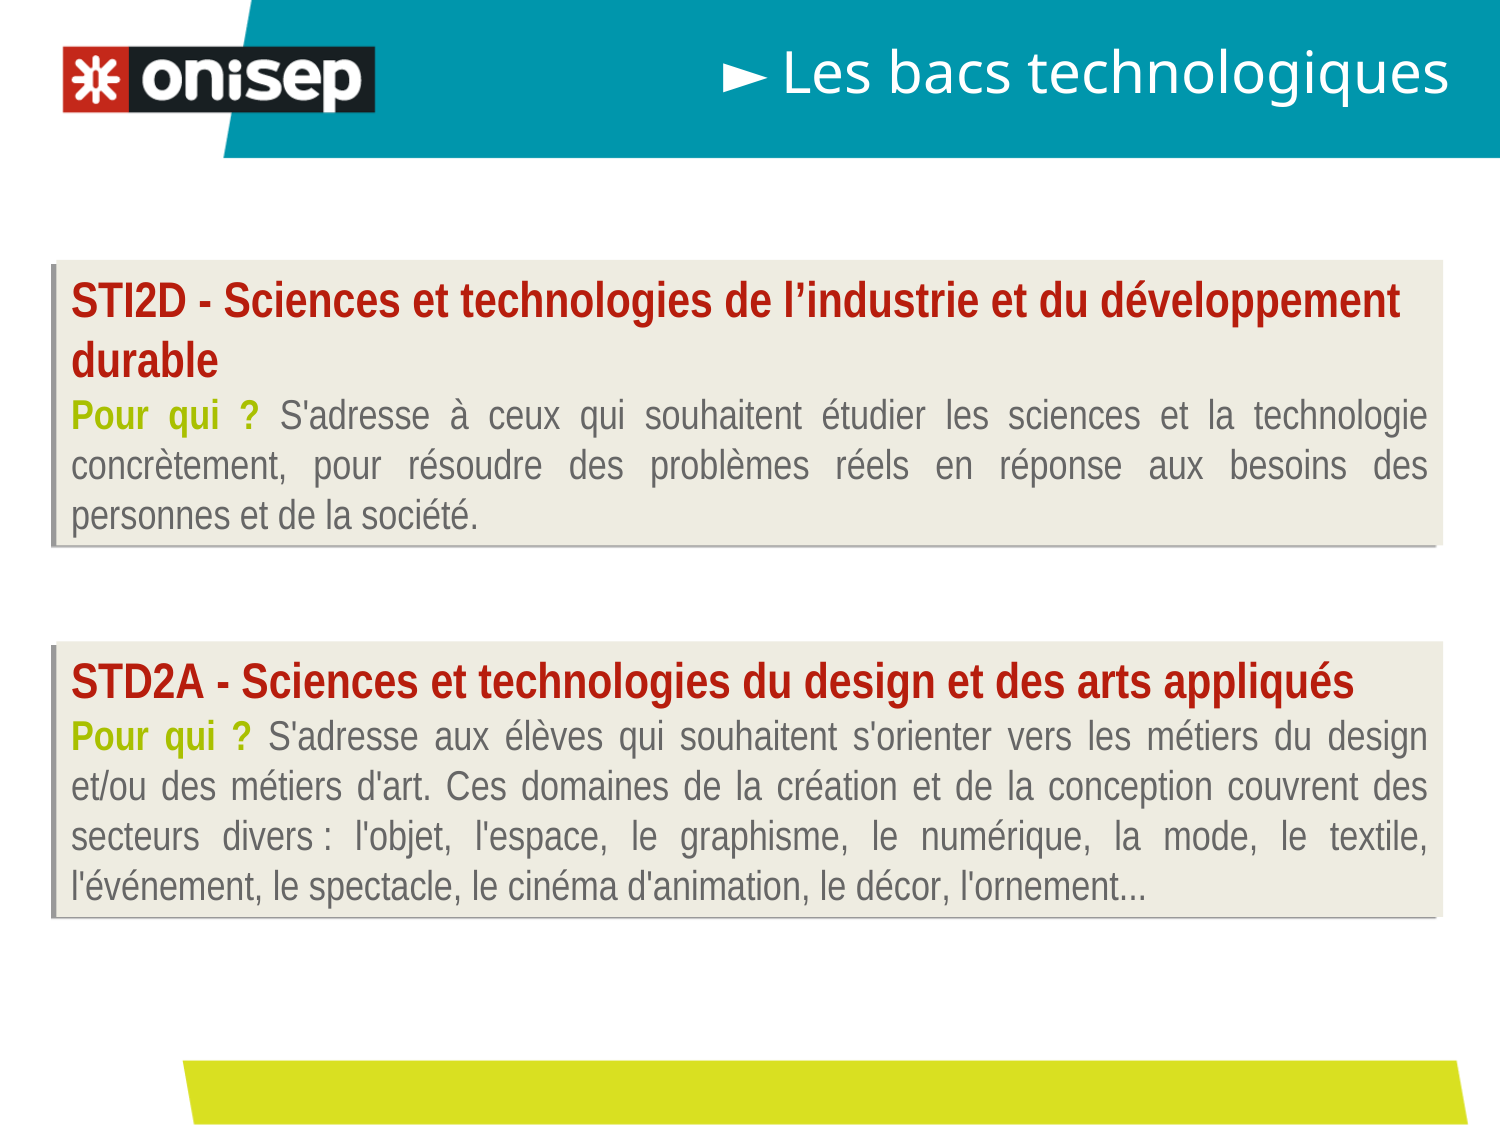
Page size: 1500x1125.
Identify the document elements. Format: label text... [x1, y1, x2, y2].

text_box ► Les bacs technologiques [386, 30, 1465, 111]
picture [0, 0, 1500, 1125]
text_box STI2D - Sciences et technologies de l’industrie et du développement durable Pour qui ? S'adresse à ceux qui souhaitent étudier les sciences et la technologie concrètement, pour résoudre des problèmes réels en réponse aux besoins des personnes et de la société. [56, 259, 1444, 546]
text_box STD2A - Sciences et technologies du design et des arts appliqués Pour qui ? S'adresse aux élèves qui souhaitent s'orienter vers les métiers du design et/ou des métiers d'art. Ces domaines de la création et de la conception couvrent des secteurs divers : l'objet, l'espace, le graphisme, le numérique, la mode, le textile, l'événement, le spectacle, le cinéma d'animation, le décor, l'ornement... [56, 641, 1444, 917]
